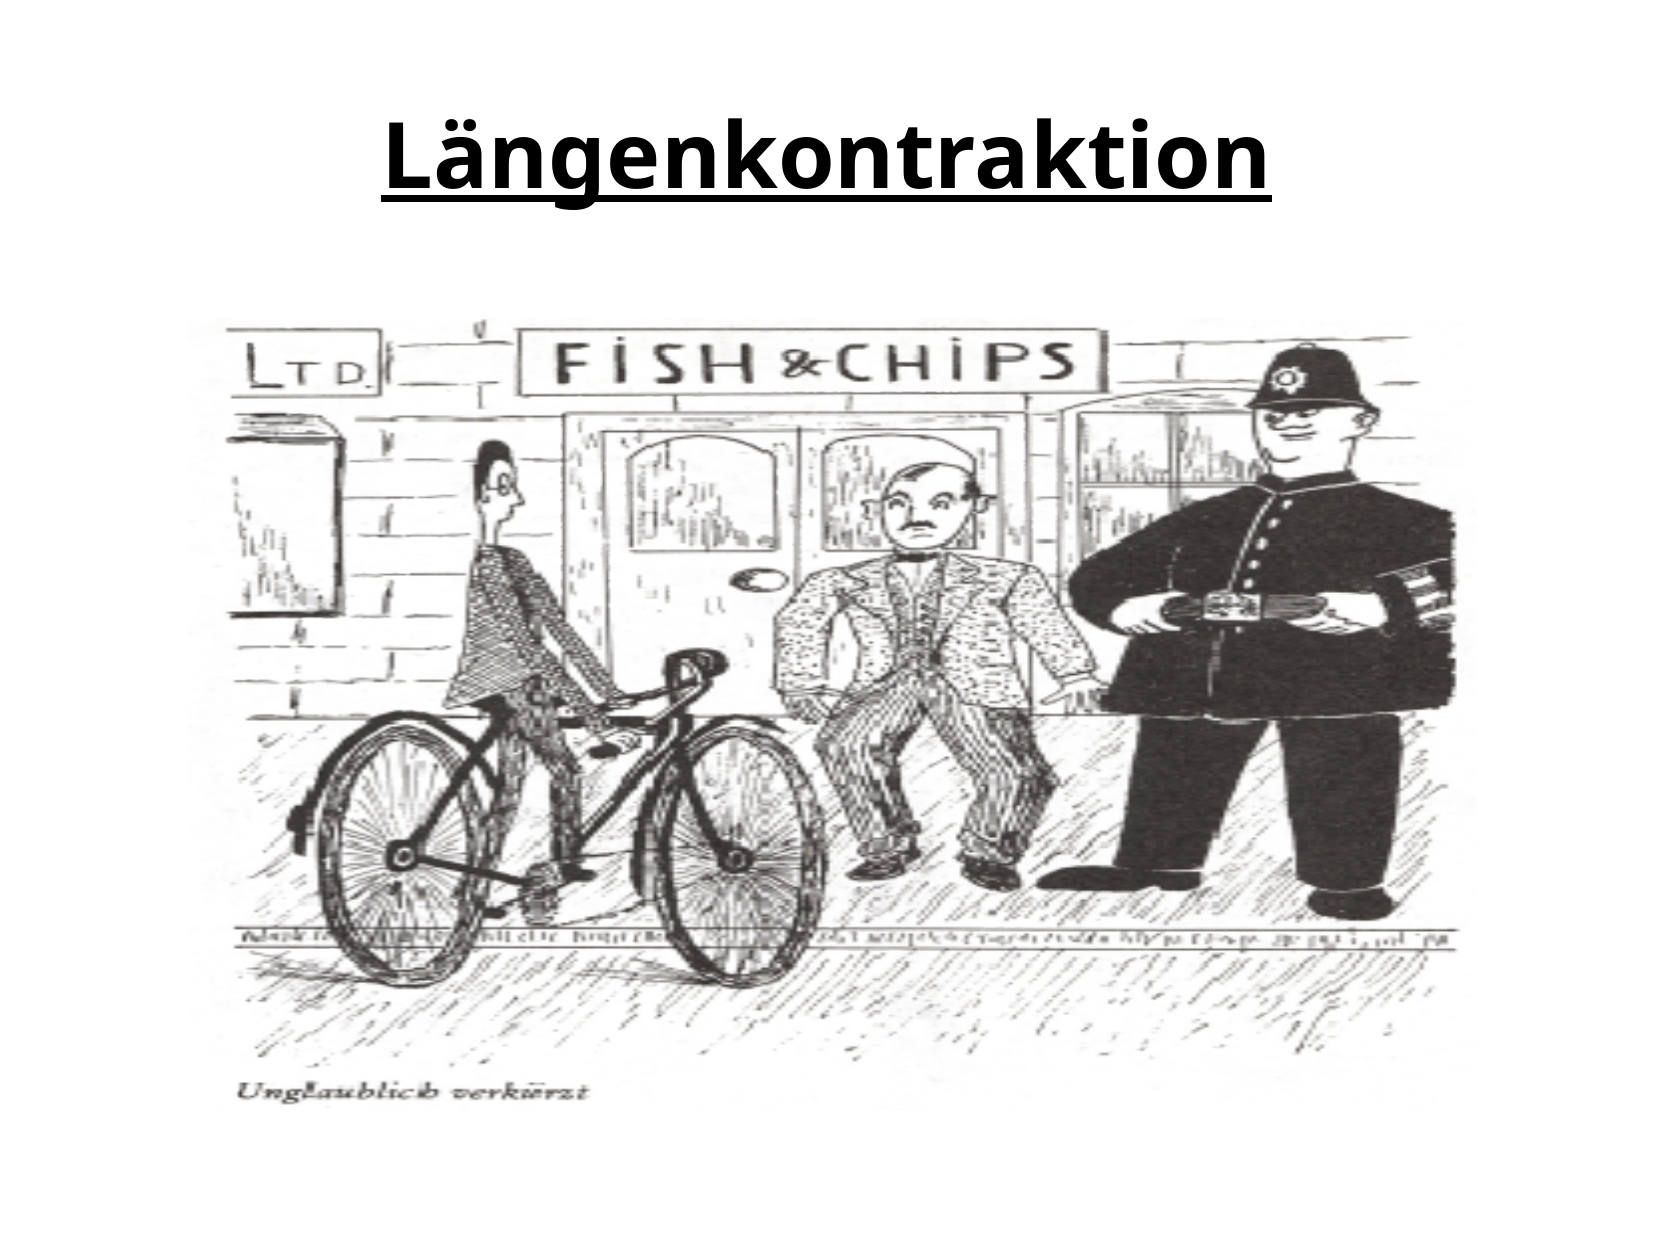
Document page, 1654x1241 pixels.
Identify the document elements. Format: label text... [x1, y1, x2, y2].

title Längenkontraktion [82, 49, 1571, 257]
picture [188, 318, 1477, 1111]
